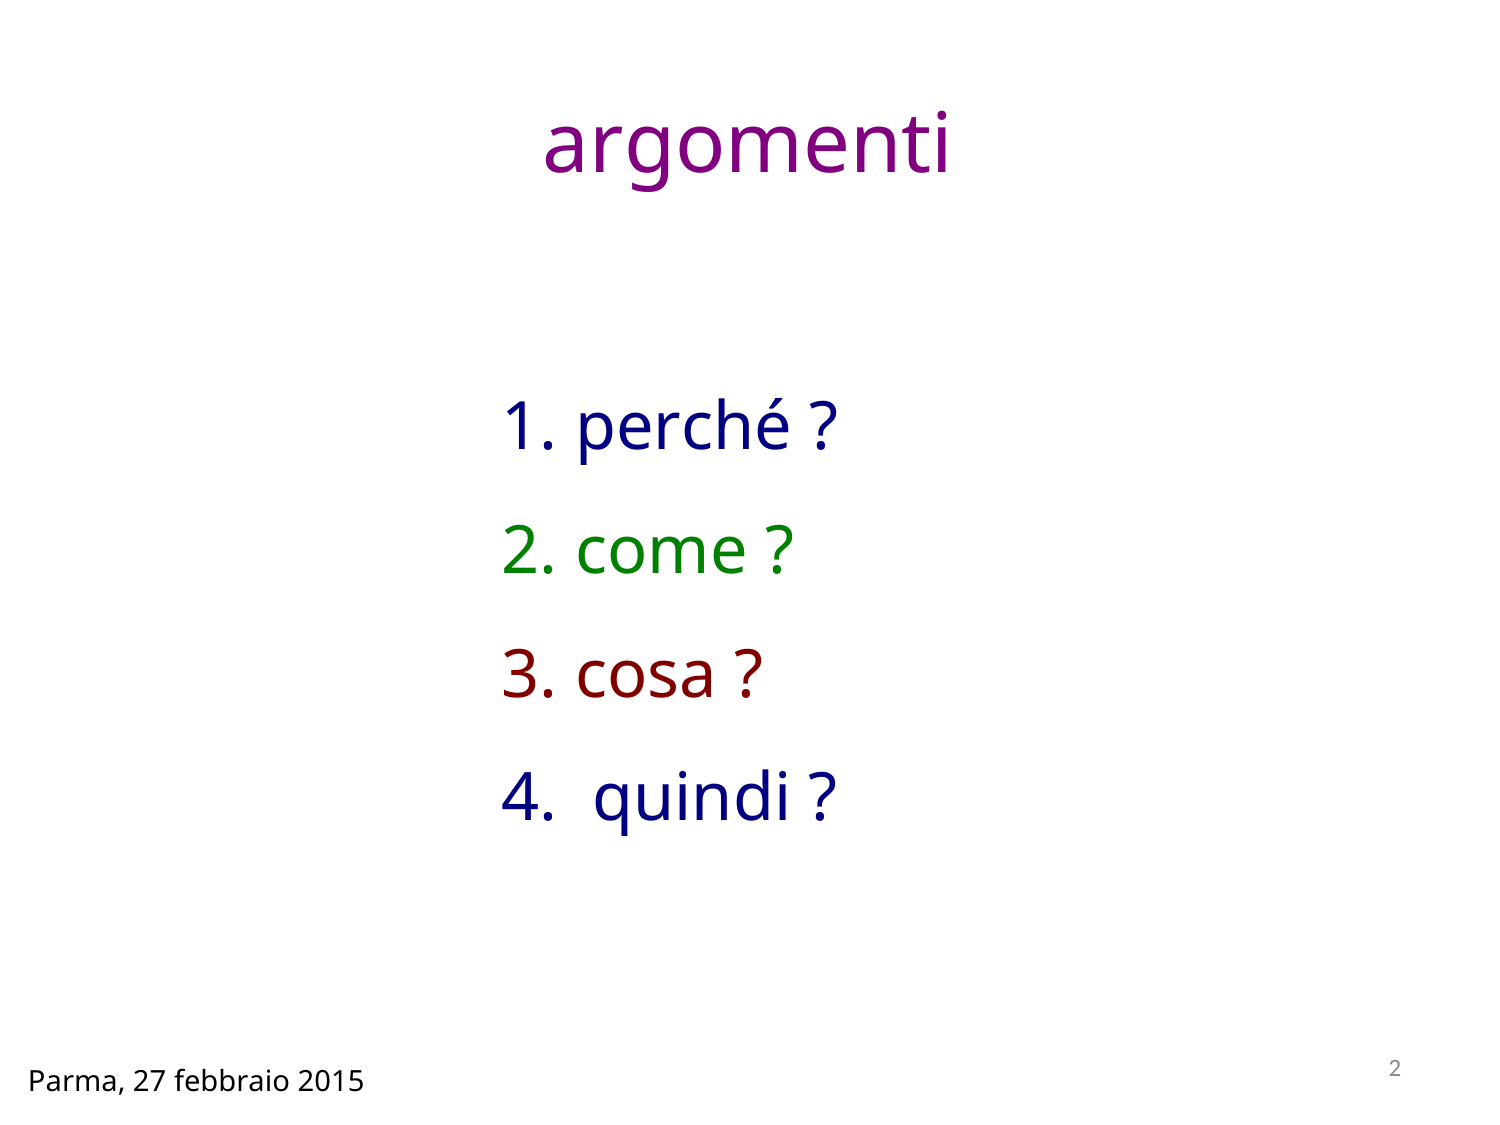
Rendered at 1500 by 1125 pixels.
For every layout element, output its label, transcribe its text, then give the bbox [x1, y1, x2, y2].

text_box argomenti [73, 11, 1424, 233]
text_box <number> [1074, 1042, 1417, 1095]
text_box 1. perché ? 2. come ? 3. cosa ? 4. ‏ quindi ? [501, 274, 1064, 916]
